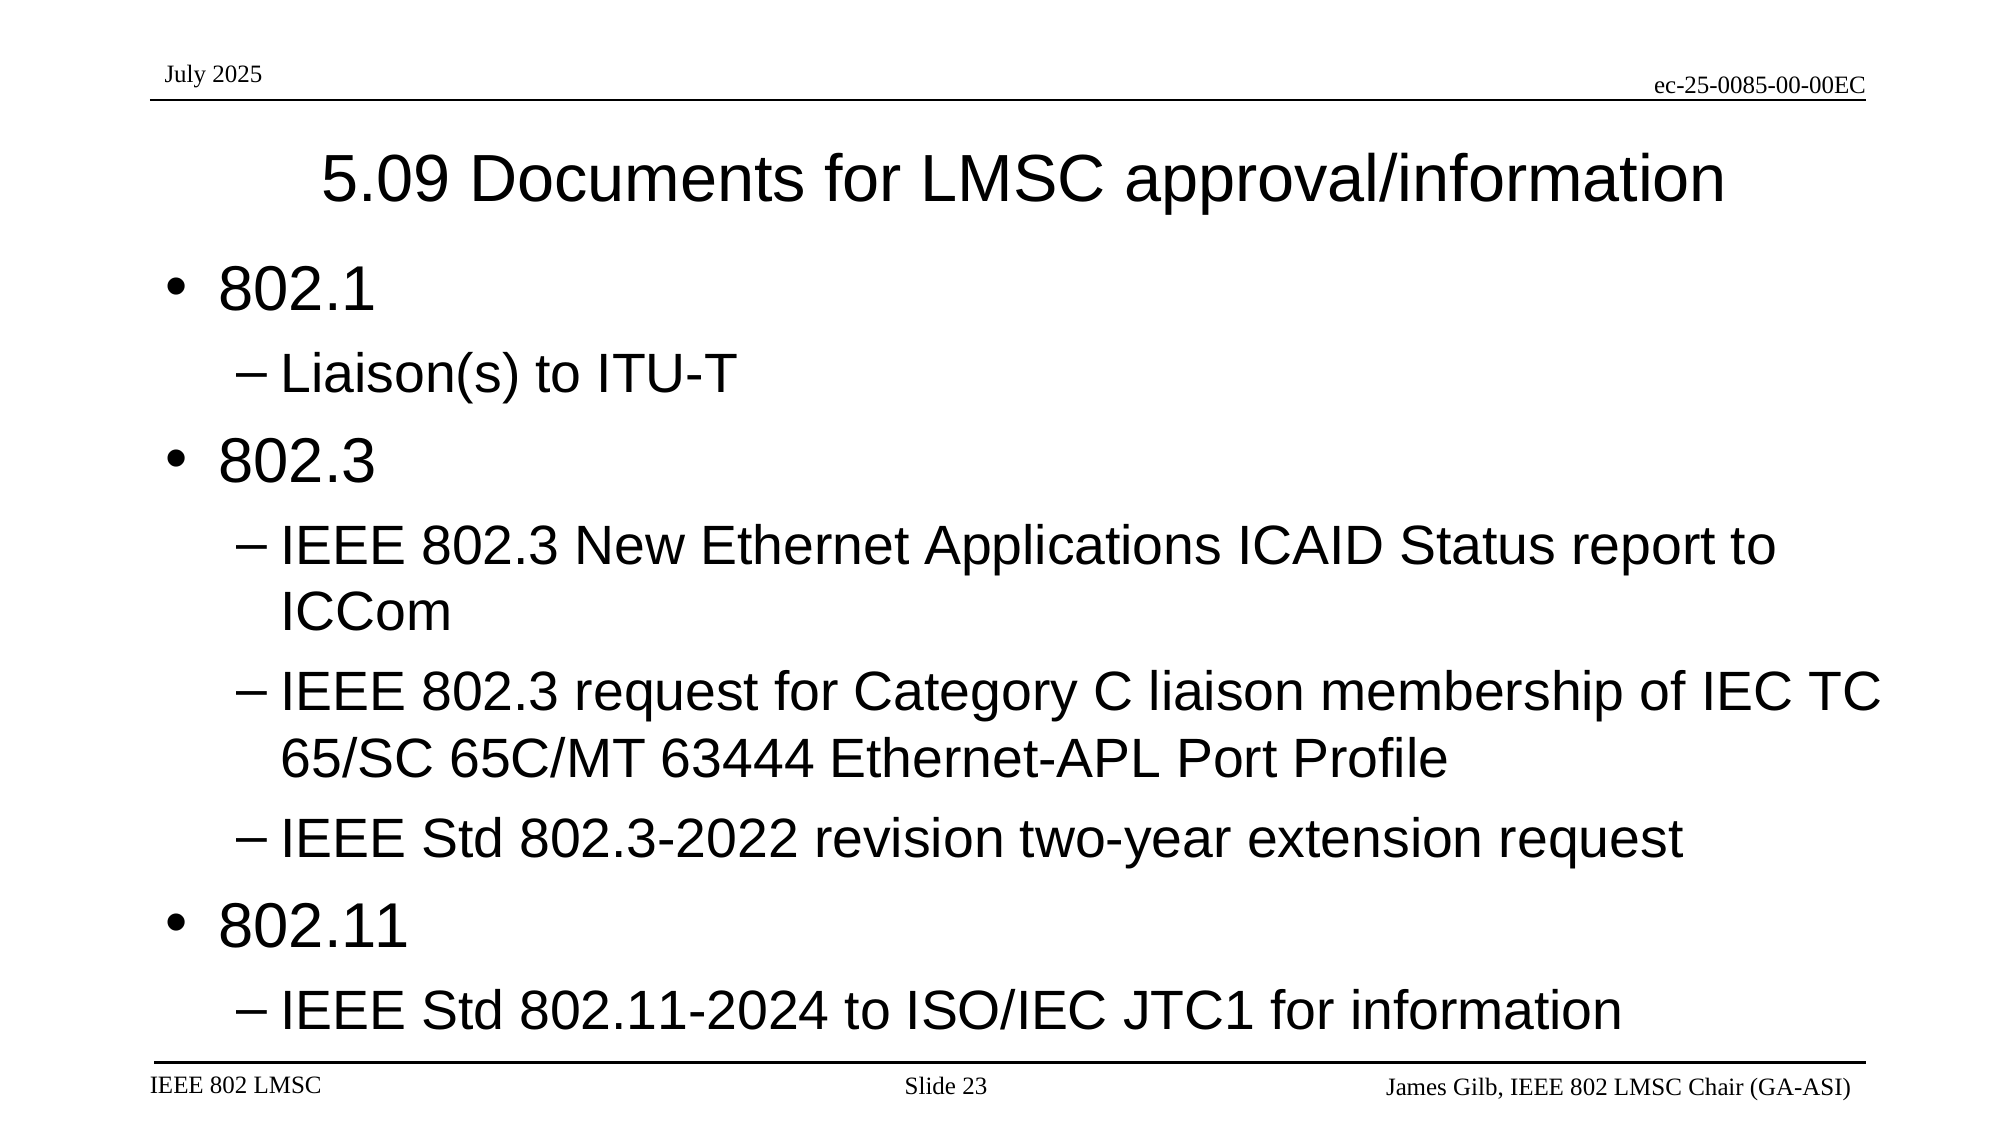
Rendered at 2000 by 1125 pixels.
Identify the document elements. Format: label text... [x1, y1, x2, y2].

list 802.1 Liaison(s) to ITU-T 802.3 IEEE 802.3 New Ethernet Applications ICAID Status report to ICCom IEEE 802.3 request for Category C liaison membership of IEC TC 65/SC 65C/MT 63444 Ethernet-APL Port Profile IEEE Std 802.3-2022 revision two-year extension request 802.11 IEEE Std 802.11-2024 to ISO/IEC JTC1 for information [149, 239, 1900, 1051]
title 5.09 Documents for LMSC approval/information [149, 112, 1900, 238]
